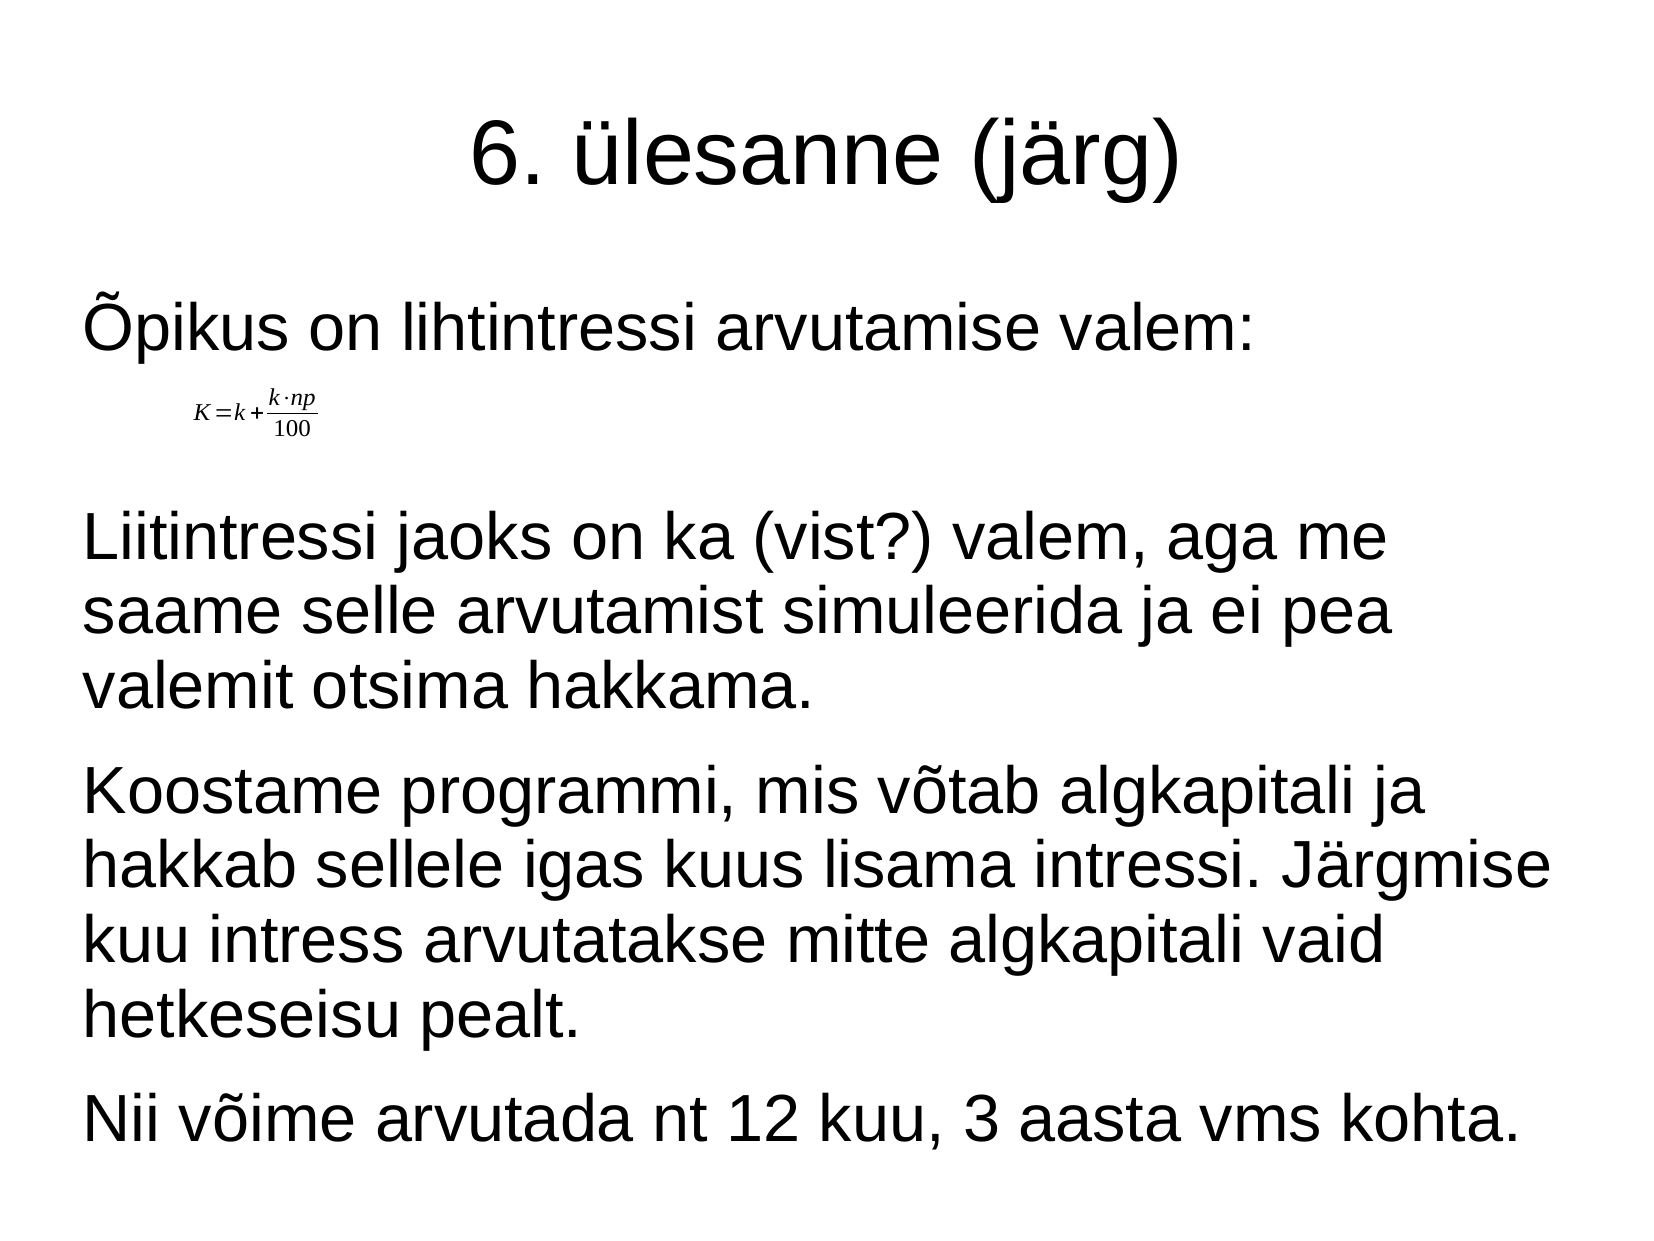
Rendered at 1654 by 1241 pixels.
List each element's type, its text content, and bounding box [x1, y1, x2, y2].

list Õpikus on lihtintressi arvutamise valem: Liitintressi jaoks on ka (vist?) valem, aga me saame selle arvutamist simuleerida ja ei pea valemit otsima hakkama. Koostame programmi, mis võtab algkapitali ja hakkab sellele igas kuus lisama intressi. Järgmise kuu intress arvutatakse mitte algkapitali vaid hetkeseisu pealt. Nii võime arvutada nt 12 kuu, 3 aasta vms kohta. [82, 290, 1571, 1157]
chart [185, 383, 325, 443]
title 6. ülesanne (järg) [82, 49, 1571, 257]
